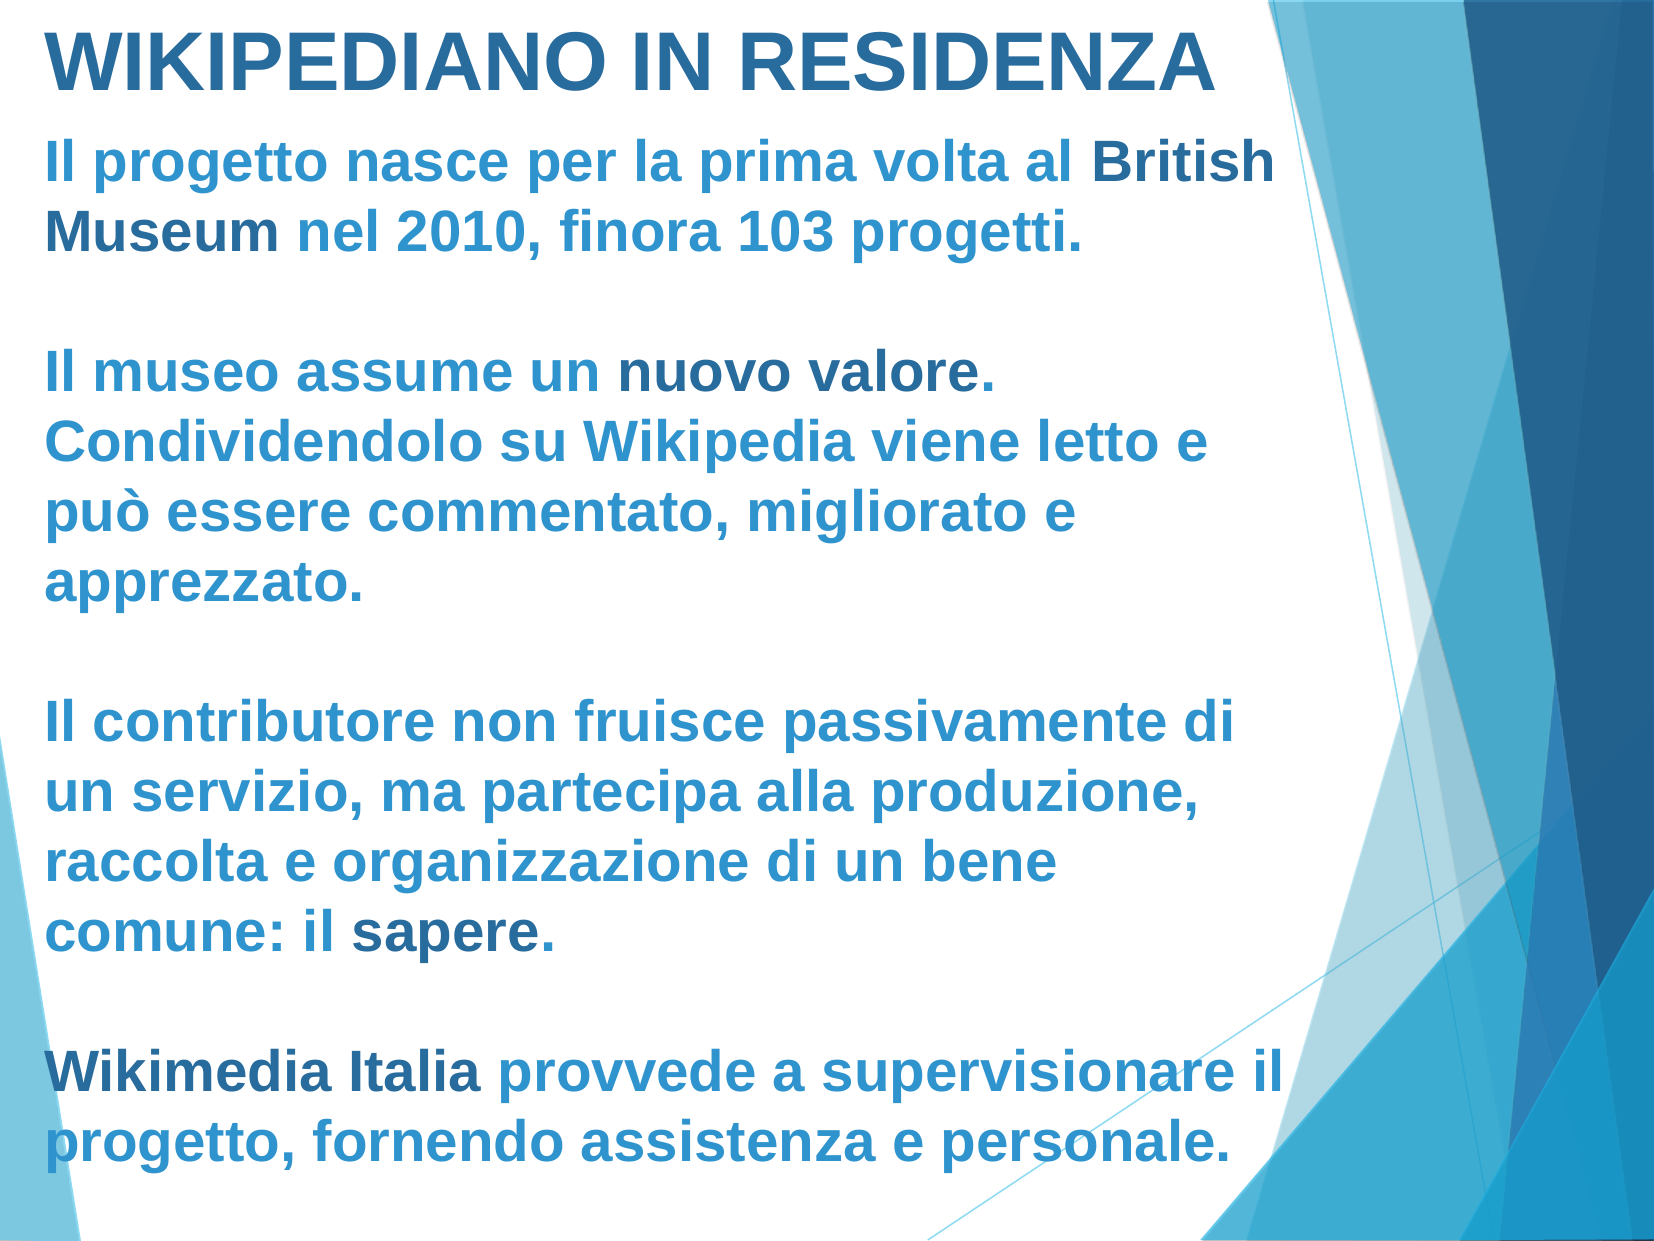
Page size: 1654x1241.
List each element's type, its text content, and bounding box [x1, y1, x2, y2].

text_box Il progetto nasce per la prima volta al British Museum nel 2010, finora 103 progetti. Il museo assume un nuovo valore. Condividendolo su Wikipedia viene letto e può essere commentato, migliorato e apprezzato. Il contributore non fruisce passivamente di un servizio, ma partecipa alla produzione, raccolta e organizzazione di un bene comune: il sapere. Wikimedia Italia provvede a supervisionare il progetto, fornendo assistenza e personale. [29, 116, 1309, 1181]
text_box WIKIPEDIANO IN RESIDENZA [29, 0, 1309, 115]
